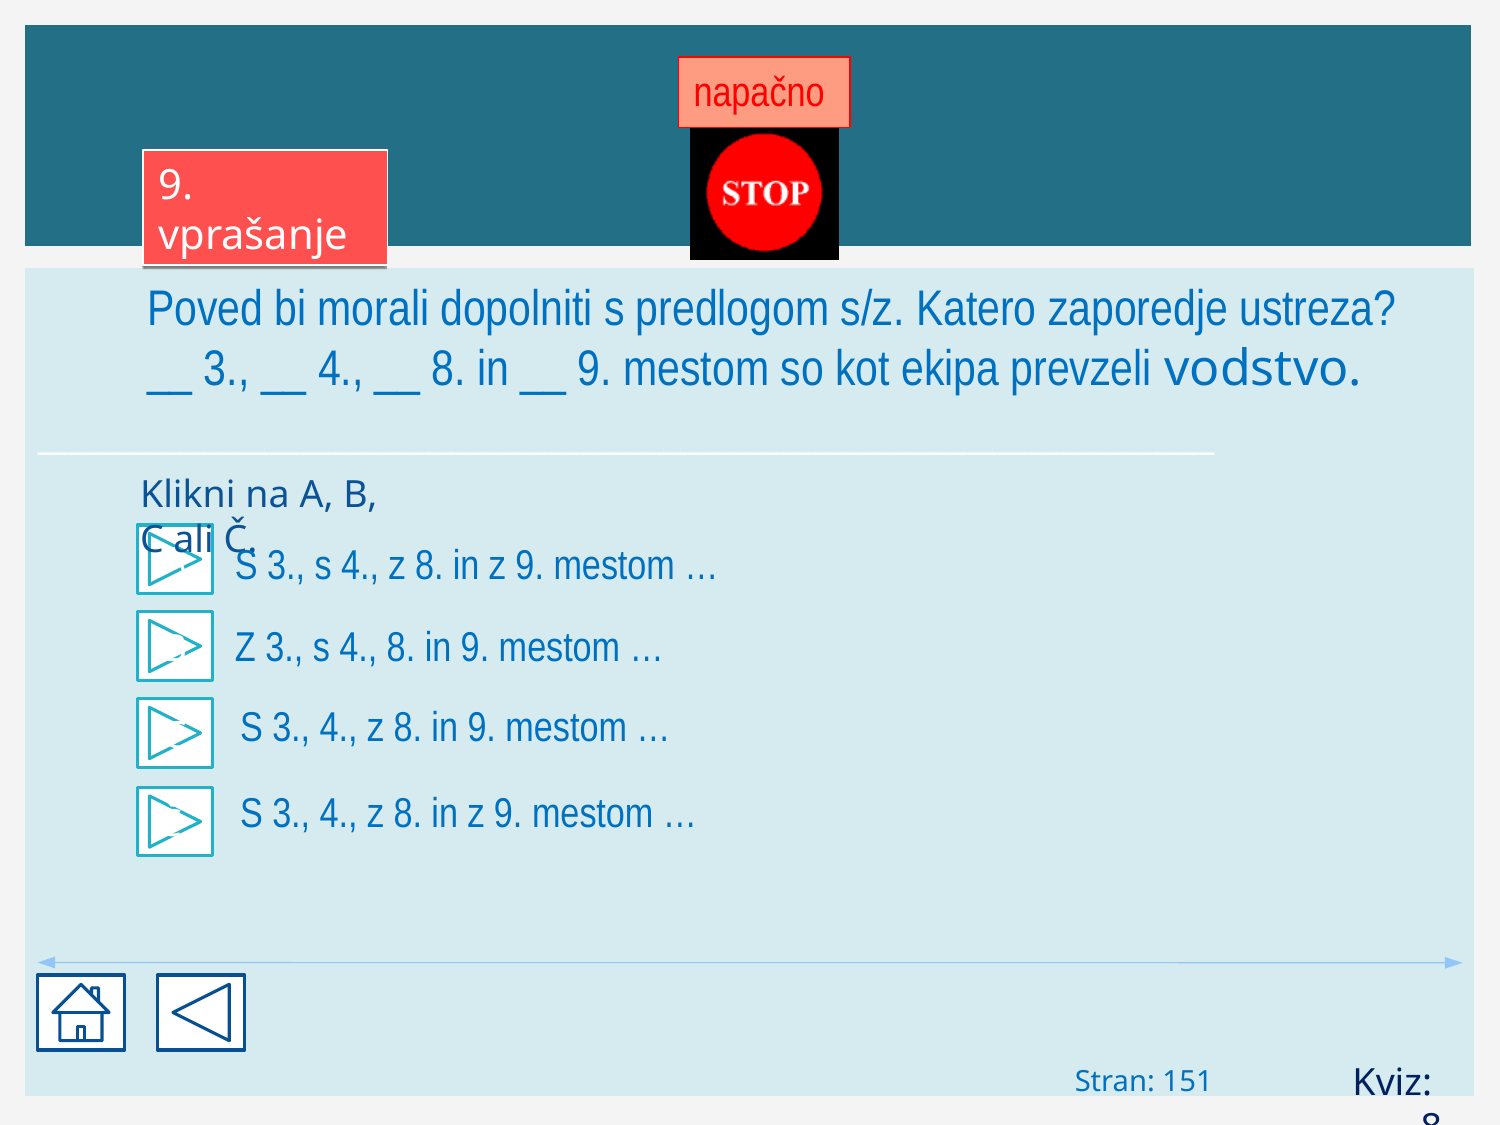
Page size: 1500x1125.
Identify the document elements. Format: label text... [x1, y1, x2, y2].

text_box Č. [137, 787, 213, 856]
picture [690, 128, 839, 260]
text_box [0, 0, 1500, 1125]
text_box 9. vprašanje [143, 149, 388, 216]
text_box C [137, 698, 213, 768]
text_box [1426, 1116, 1435, 1124]
text_box Kviz: 8 [1337, 1050, 1475, 1111]
text_box Stran: 151 [975, 1055, 1313, 1106]
text_box S 3., 4., z 8. in 9. mestom … [225, 692, 1351, 759]
text_box A [137, 524, 213, 594]
text_box Z 3., s 4., 8. in 9. mestom … [219, 611, 1345, 678]
text_box B [137, 611, 213, 681]
text_box S 3., 4., z 8. in z 9. mestom … [225, 778, 1351, 844]
text_box ____________________________________________________________________________ [22, 404, 1488, 466]
text_box Klikni na A, B, C ali Č. [125, 466, 413, 524]
text_box Poved bi morali dopolniti s predlogom s/z. Katero zaporedje ustreza? __ 3., __ 4., __ 8. in __ 9. mestom so kot ekipa prevzeli vodstvo. [132, 268, 1426, 405]
text_box napačno [678, 57, 850, 128]
text_box S 3., s 4., z 8. in z 9. mestom … [219, 530, 1345, 597]
